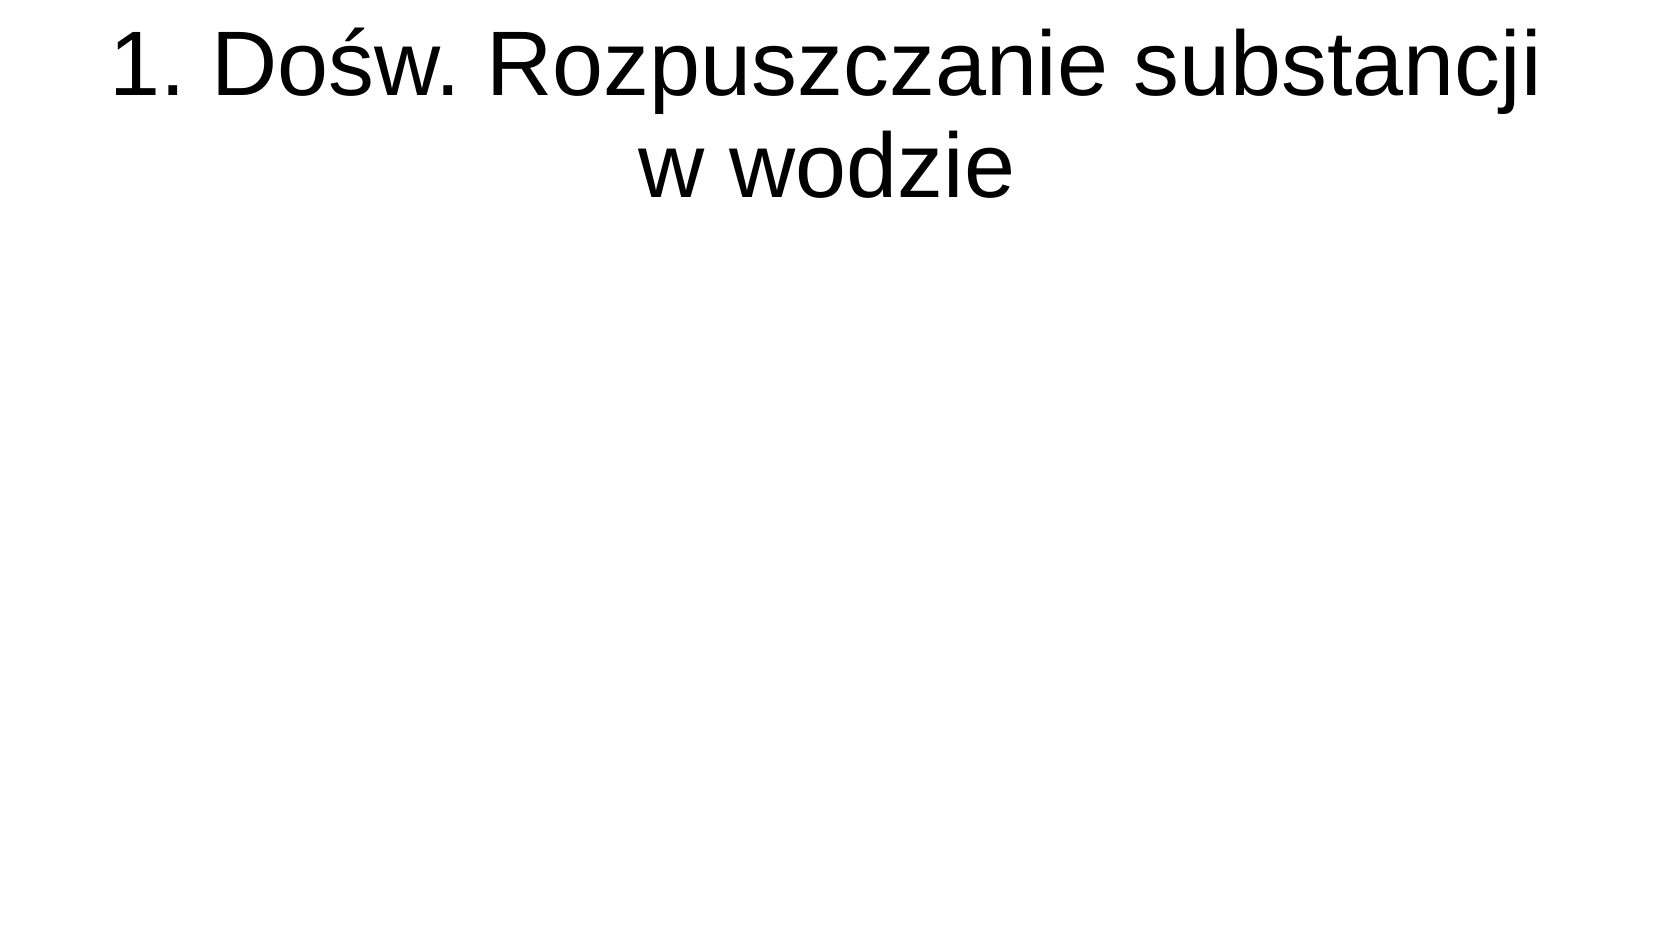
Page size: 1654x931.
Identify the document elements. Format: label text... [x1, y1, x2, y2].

title 1. Dośw. Rozpuszczanie substancji w wodzie [82, 12, 1571, 218]
